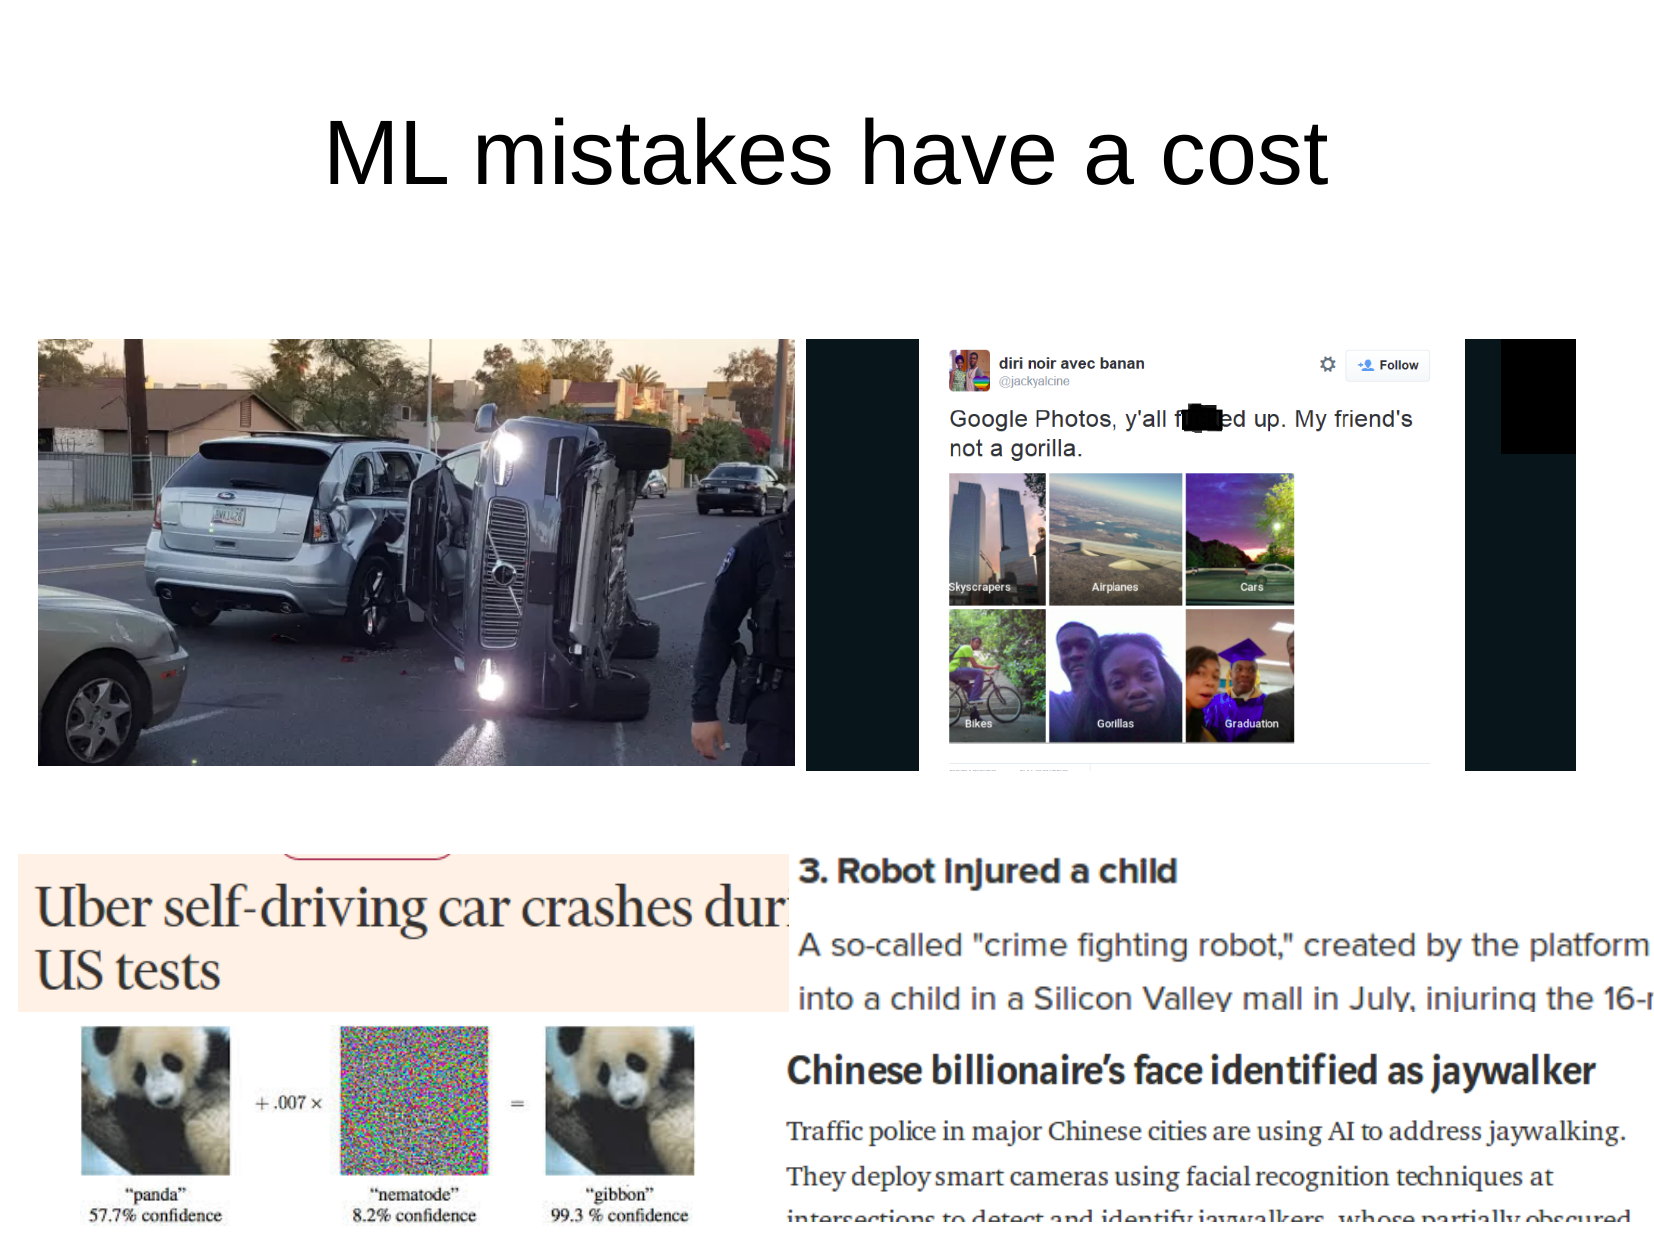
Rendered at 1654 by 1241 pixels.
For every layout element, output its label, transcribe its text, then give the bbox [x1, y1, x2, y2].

picture [782, 1039, 1637, 1222]
picture [38, 339, 796, 766]
picture [18, 847, 1654, 1012]
title ML mistakes have a cost [82, 49, 1571, 257]
picture [806, 339, 1576, 771]
picture [80, 1025, 696, 1226]
